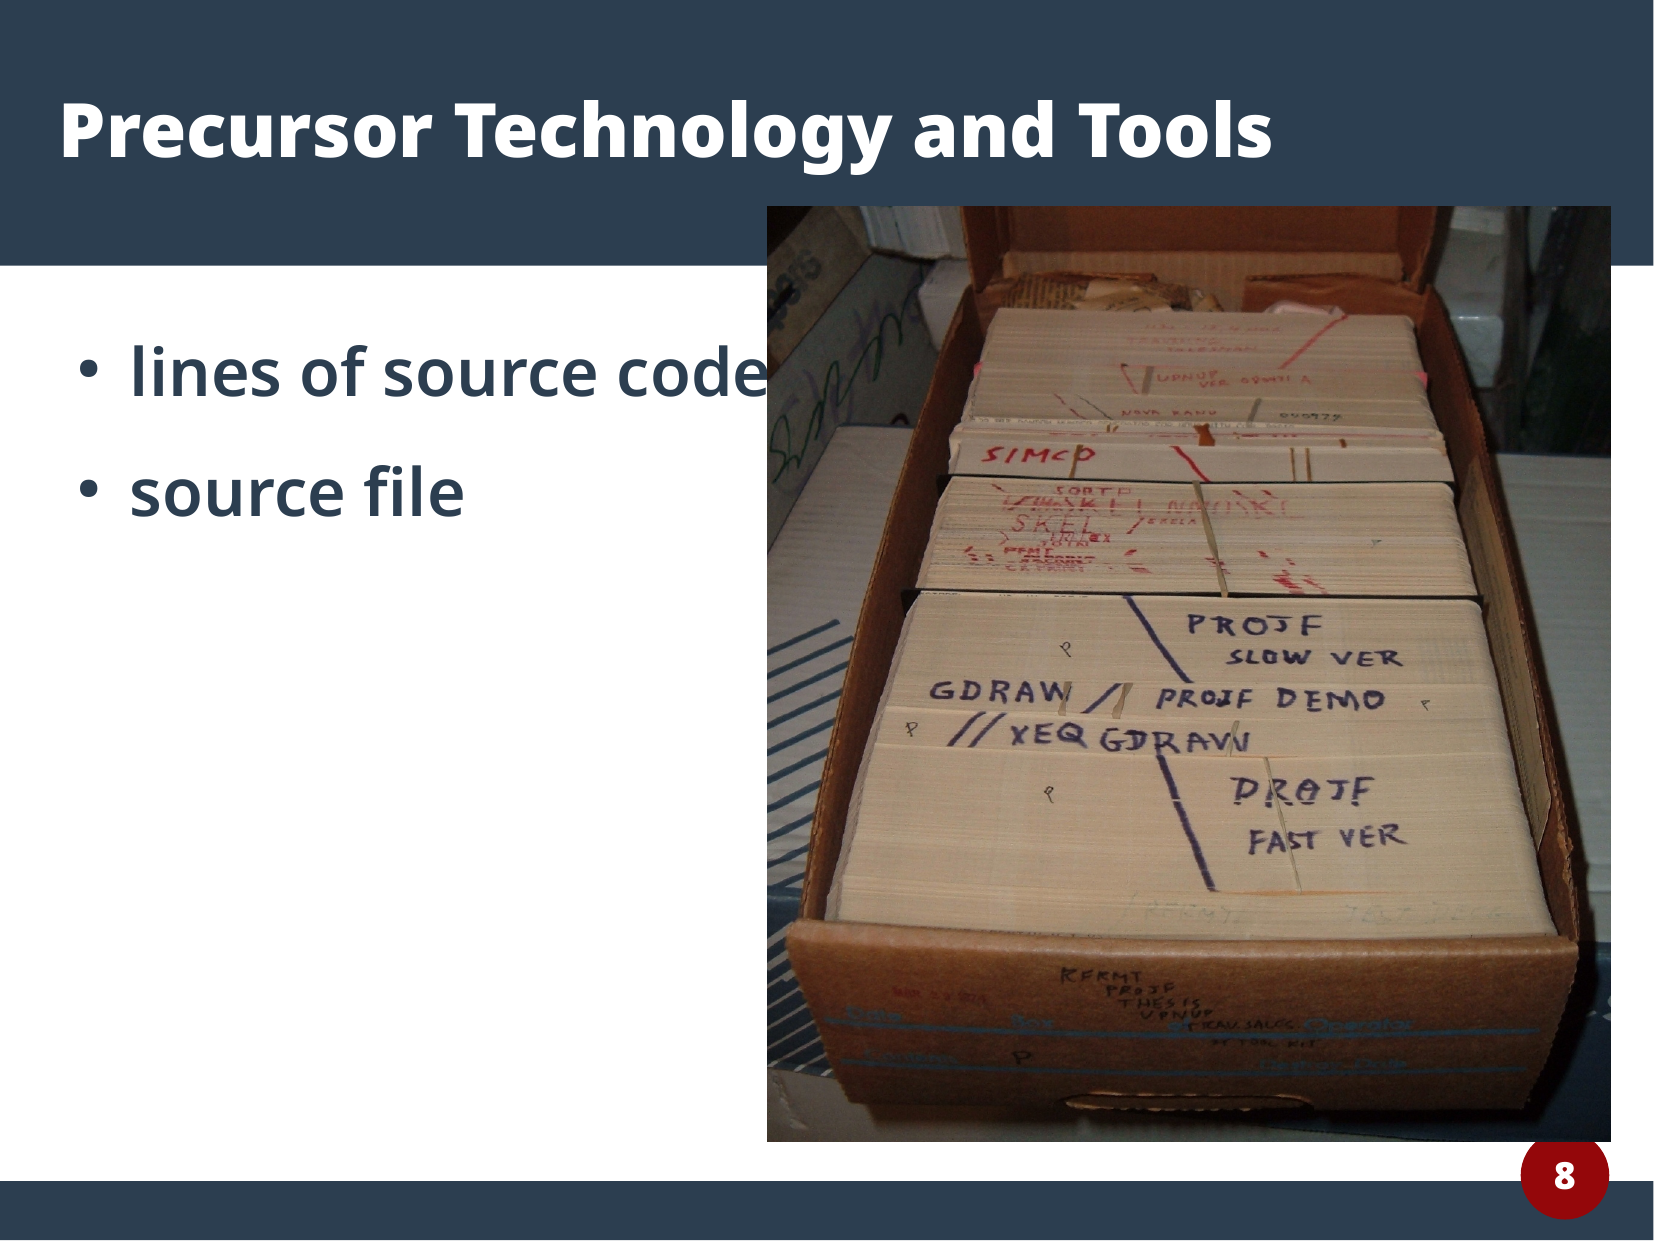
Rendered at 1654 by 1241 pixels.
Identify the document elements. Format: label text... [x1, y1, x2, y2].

text_box [59, 49, 1595, 207]
list lines of source code source file [59, 324, 1595, 1152]
picture [767, 206, 1611, 1142]
